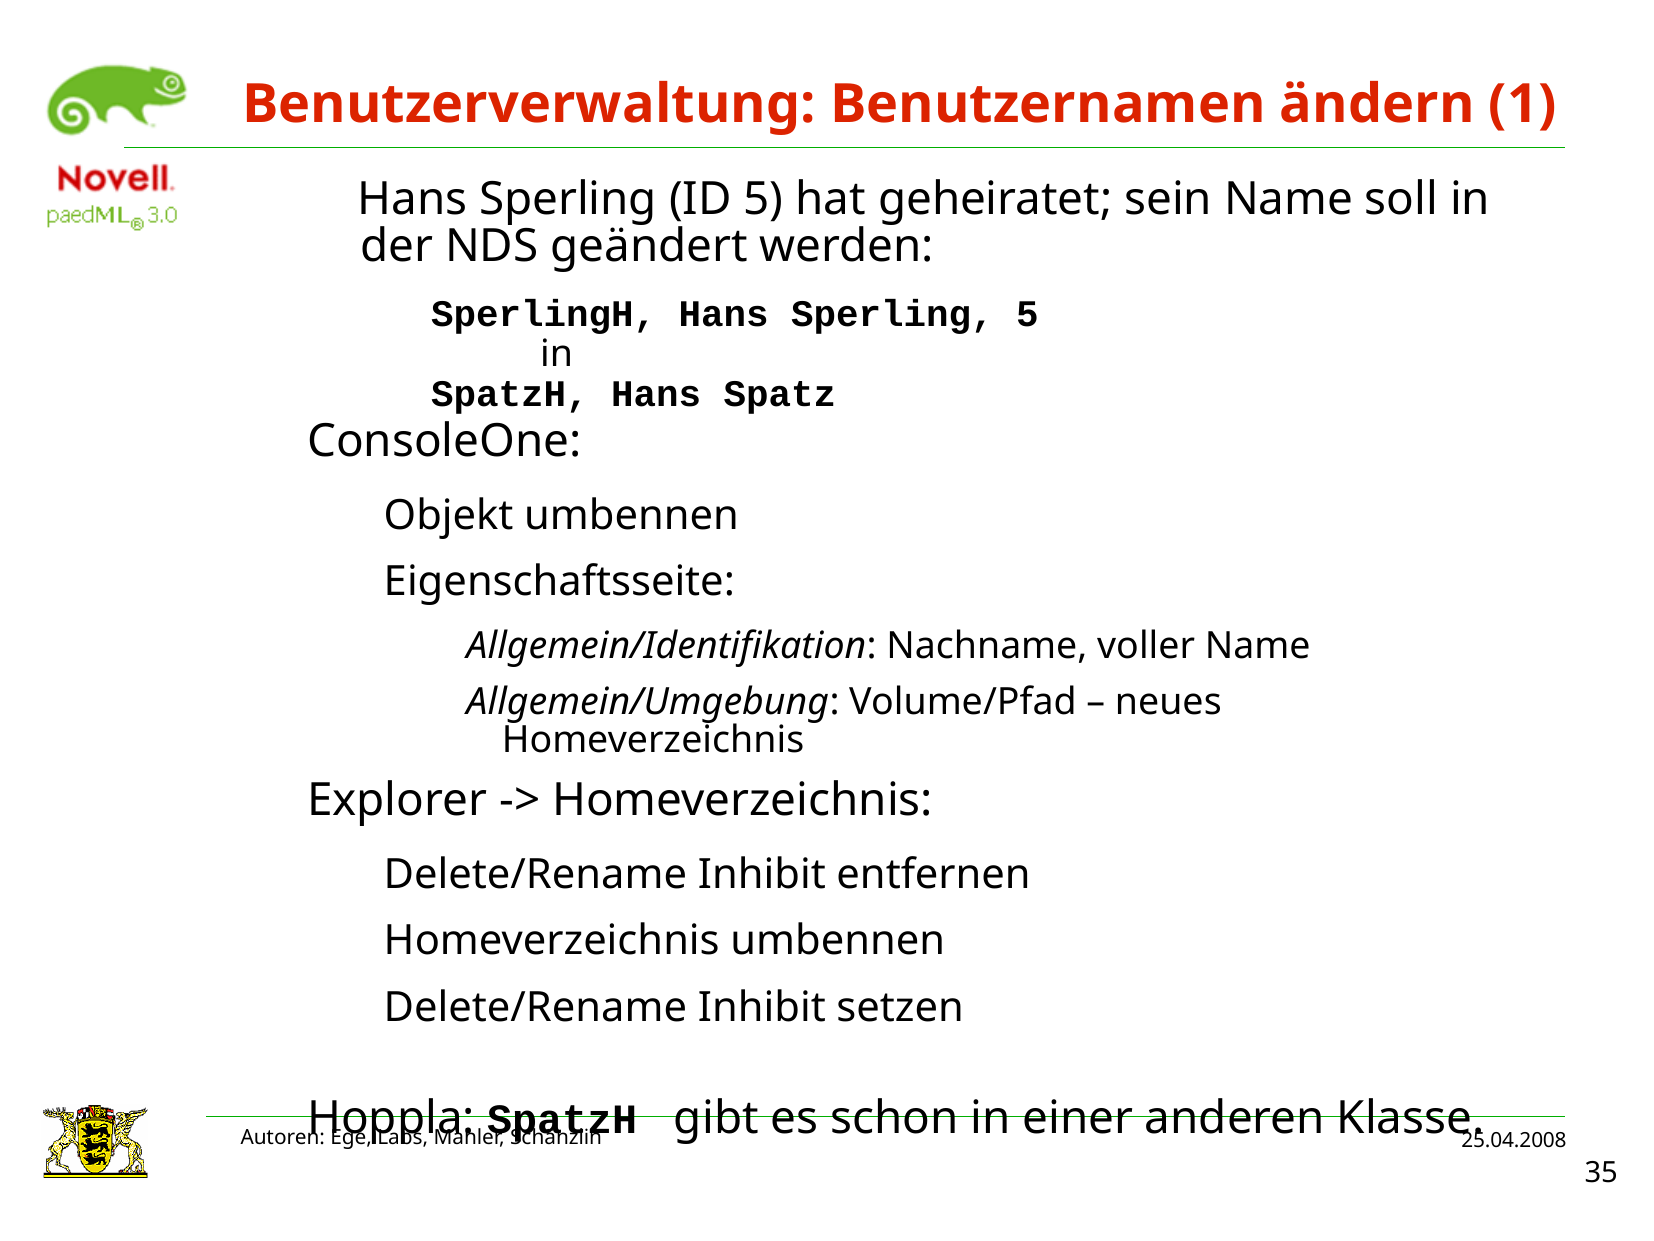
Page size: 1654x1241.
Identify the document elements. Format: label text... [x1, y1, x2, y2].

picture [29, 34, 199, 237]
list Hans Sperling (ID 5) hat geheiratet; sein Name soll in der NDS geändert werden: SperlingH, Hans Sperling, 5 in SpatzH, Hans Spatz ConsoleOne: Objekt umbennen Eigenschaftsseite: Allgemein/Identifikation: Nachname, voller Name Allgemein/Umgebung: Volume/Pfad – neues Homeverzeichnis Explorer -> Homeverzeichnis: Delete/Rename Inhibit entfernen Homeverzeichnis umbennen Delete/Rename Inhibit setzen Hoppla: SpatzH gibt es schon in einer anderen Klasse. [289, 177, 1532, 1083]
picture [41, 1104, 148, 1180]
title Benutzerverwaltung: Benutzernamen ändern (1) [242, 68, 1599, 135]
